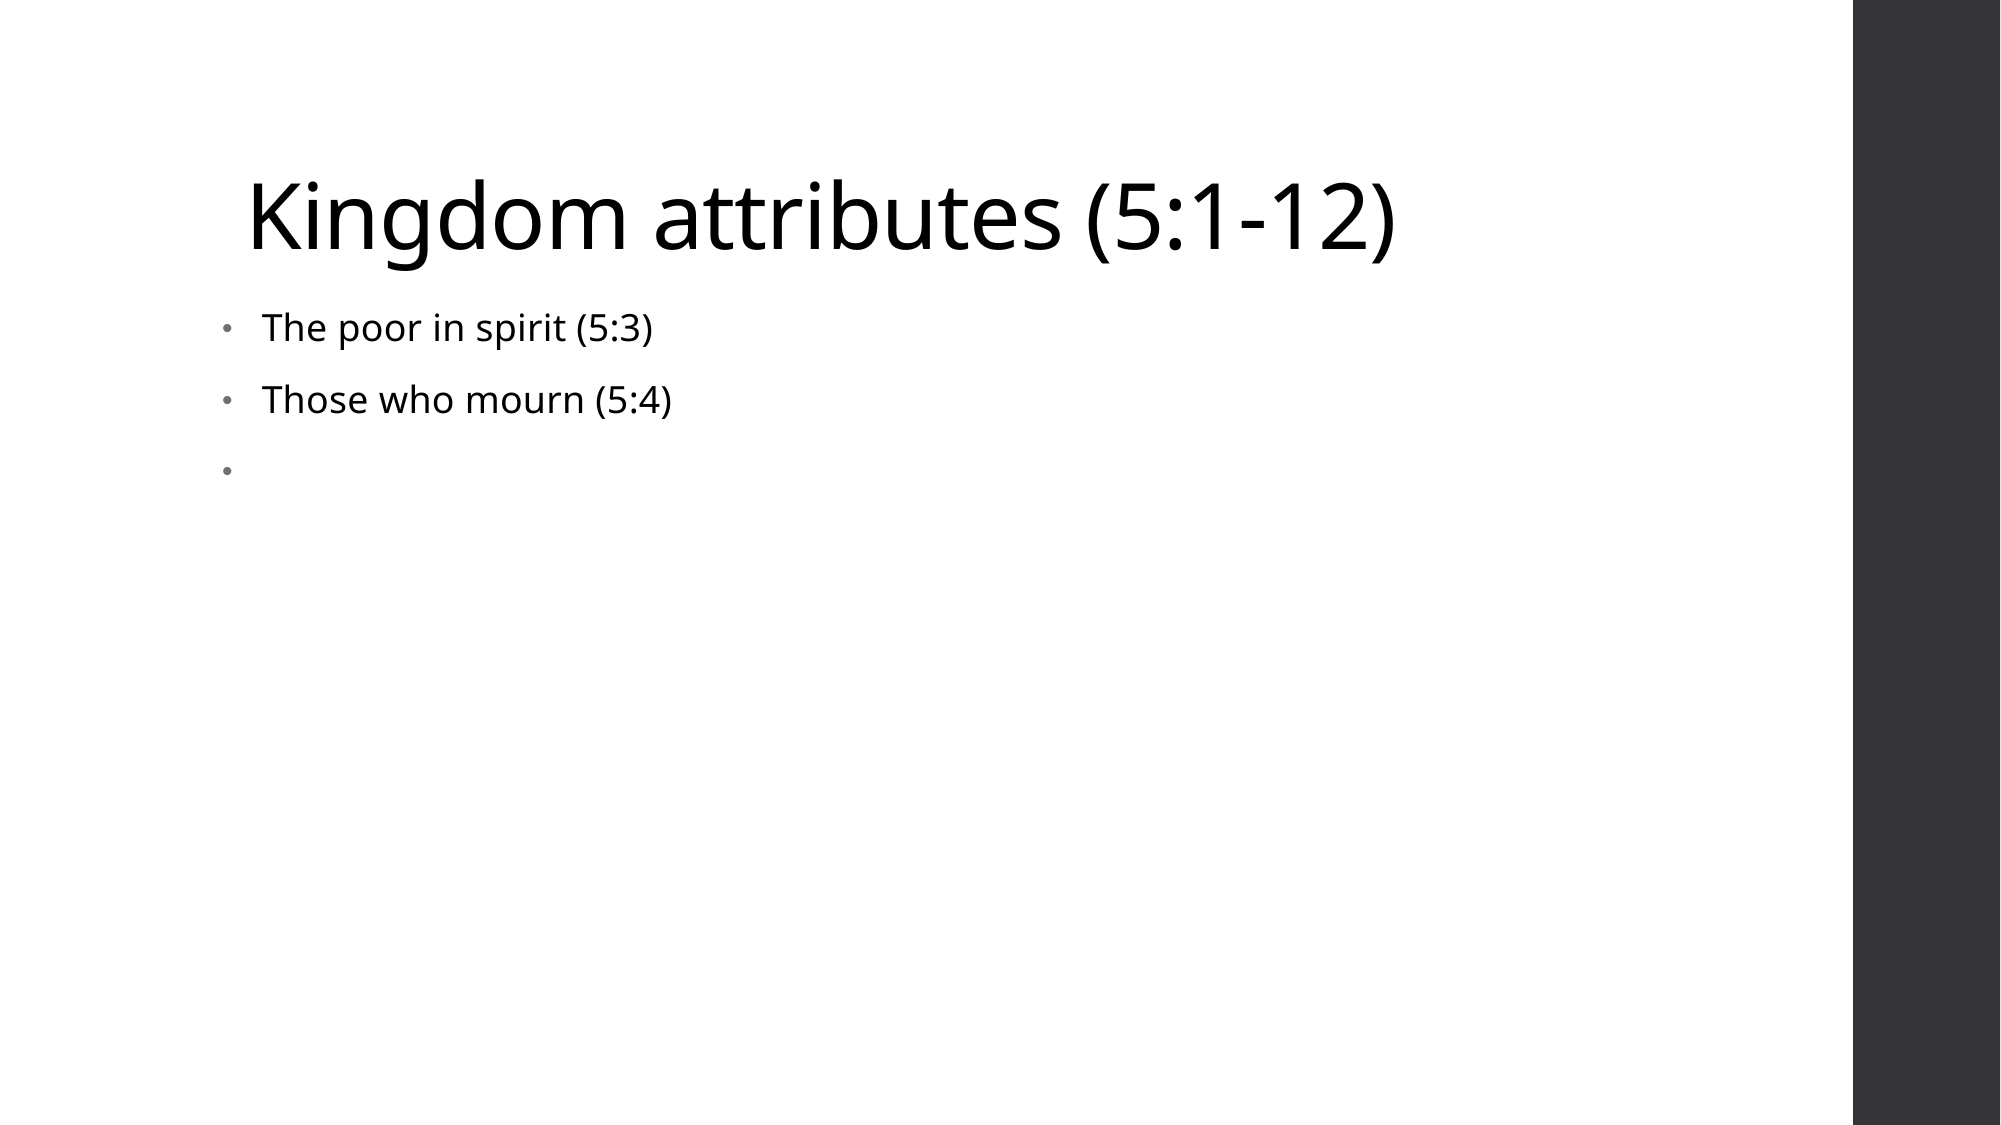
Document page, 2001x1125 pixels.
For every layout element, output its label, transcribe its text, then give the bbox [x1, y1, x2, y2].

title Kingdom attributes (5:1-12) [206, 60, 1797, 278]
list The poor in spirit (5:3) Those who mourn (5:4) [206, 299, 1617, 1014]
